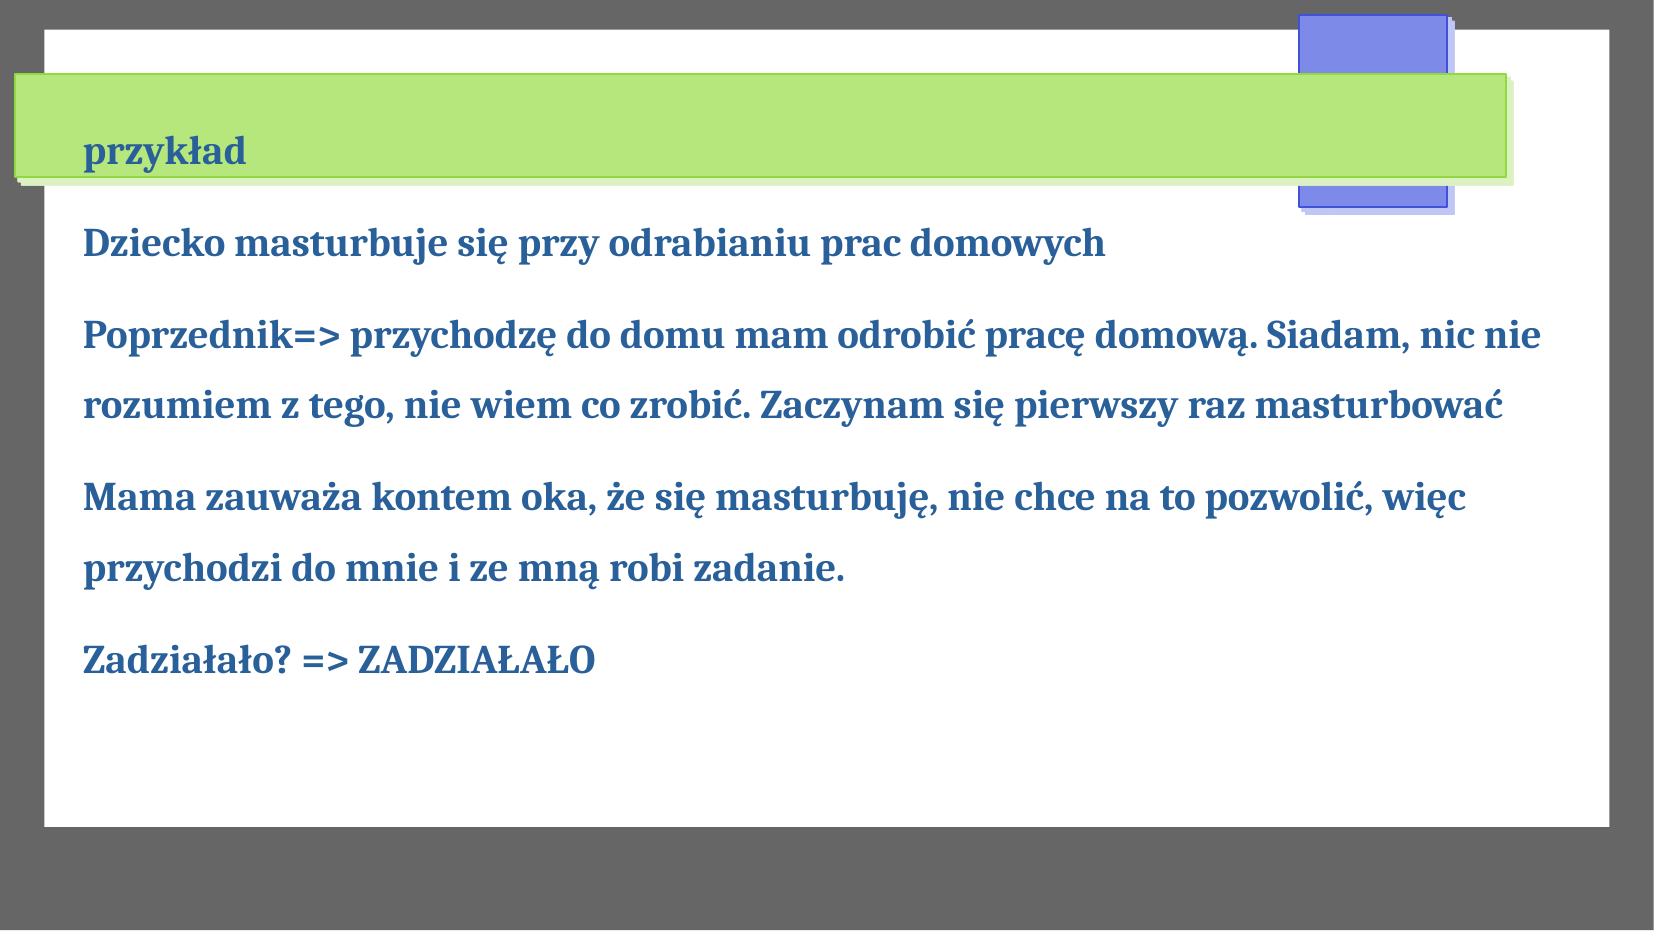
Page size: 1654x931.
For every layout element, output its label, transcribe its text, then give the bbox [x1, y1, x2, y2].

list przykład Dziecko masturbuje się przy odrabianiu prac domowych Poprzednik=> przychodzę do domu mam odrobić pracę domową. Siadam, nic nie rozumiem z tego, nie wiem co zrobić. Zaczynam się pierwszy raz masturbować Mama zauważa kontem oka, że się masturbuję, nie chce na to pozwolić, więc przychodzi do mnie i ze mną robi zadanie. Zadziałało? => ZADZIAŁAŁO [82, 104, 1560, 695]
